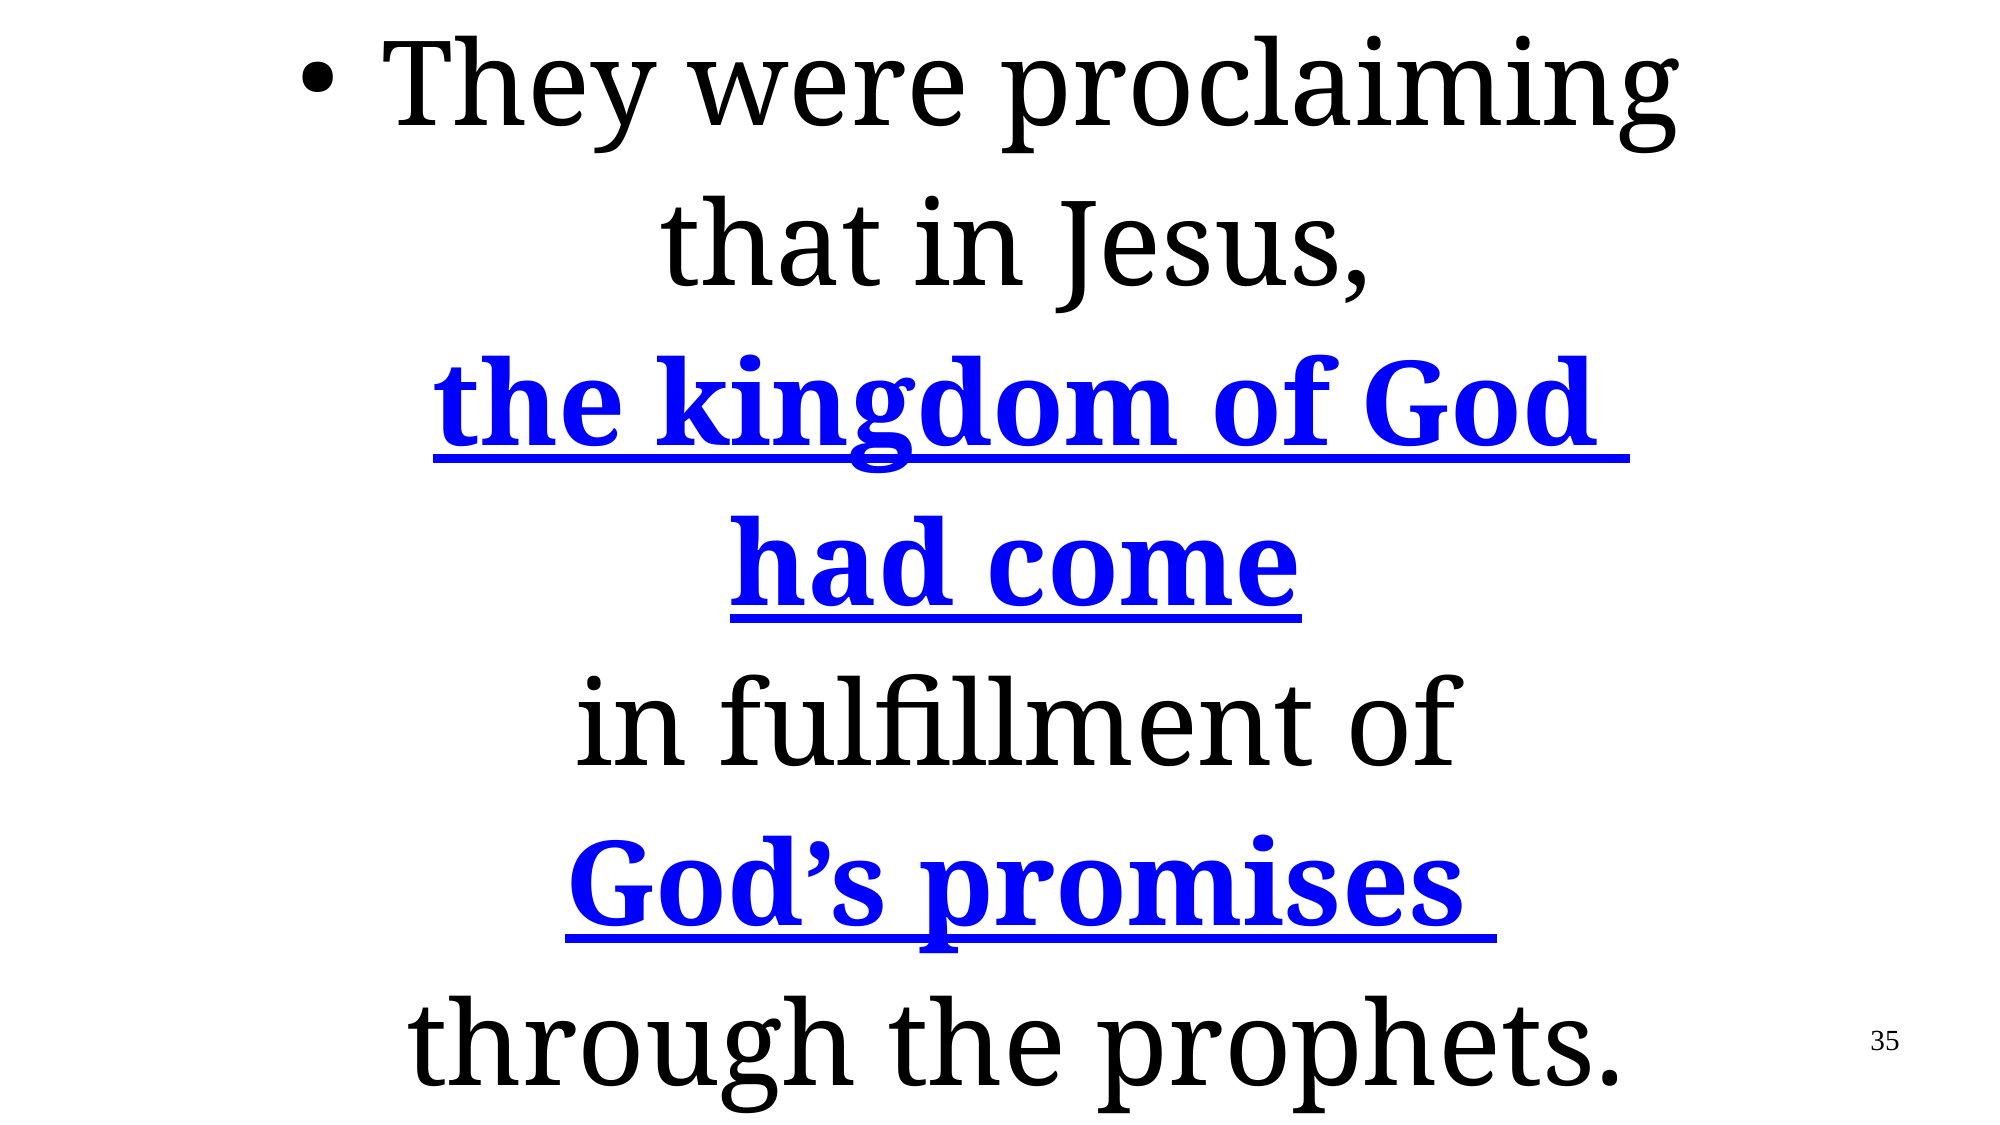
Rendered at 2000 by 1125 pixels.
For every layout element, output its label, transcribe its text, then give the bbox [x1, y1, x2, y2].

list They were proclaiming that in Jesus, the kingdom of God had come in fulfillment of God’s promises through the prophets. [0, 0, 1996, 1123]
